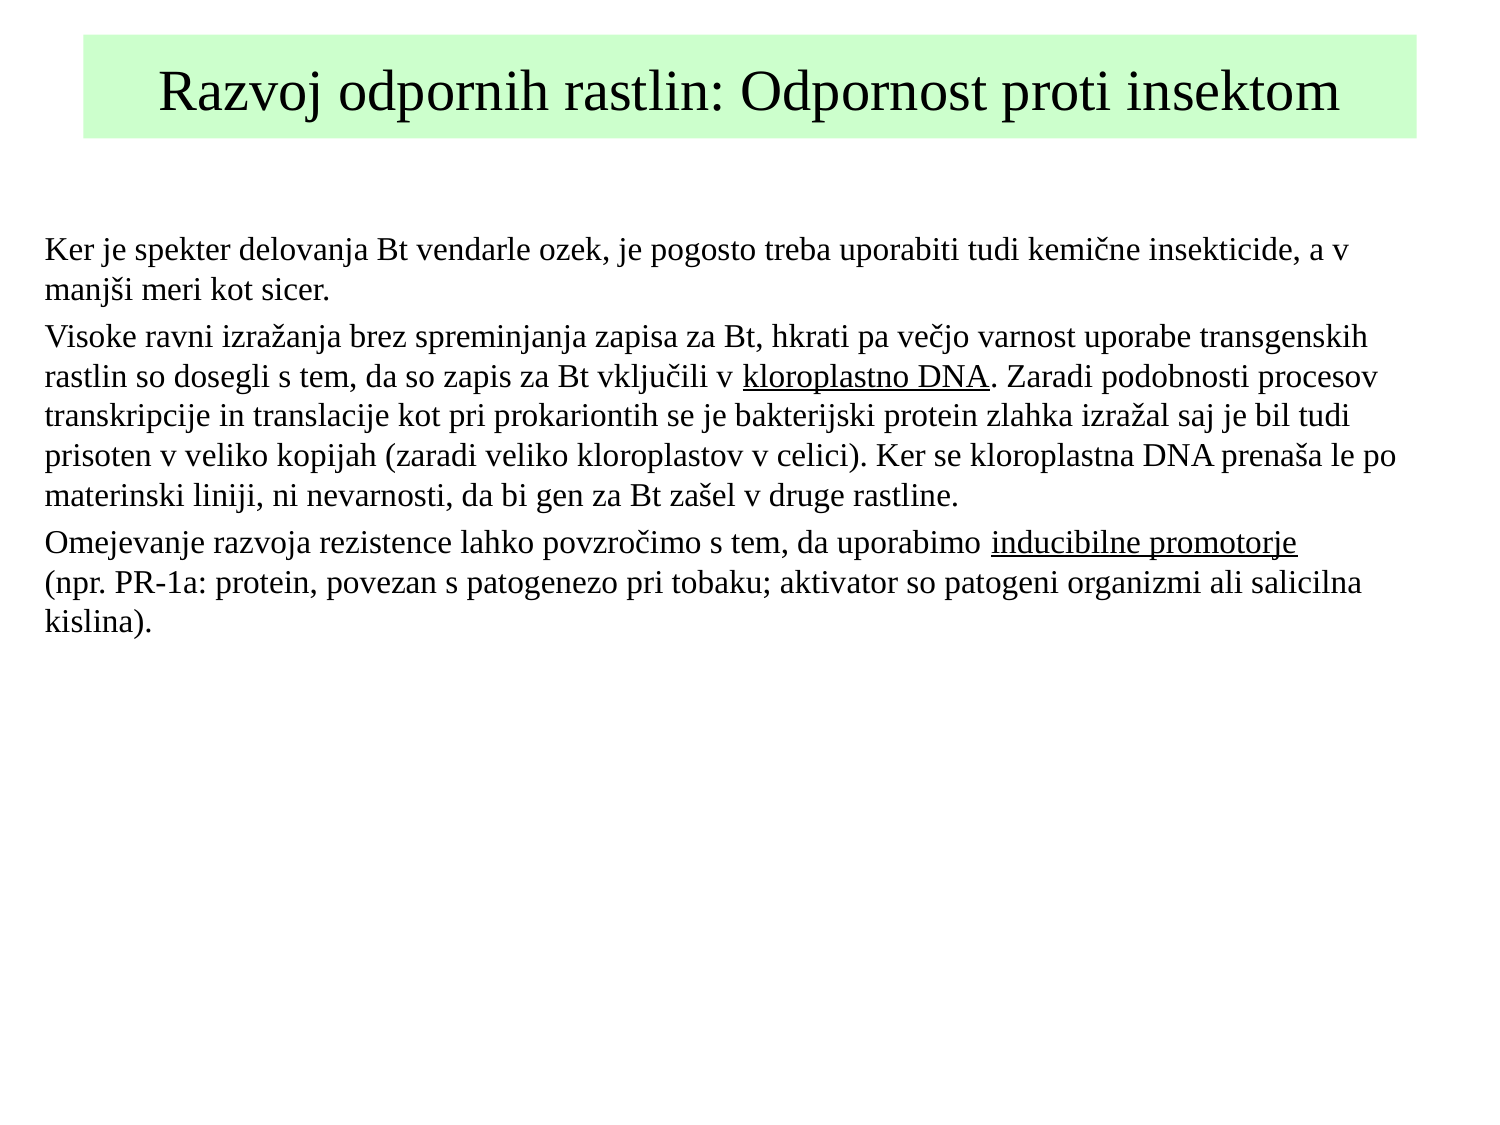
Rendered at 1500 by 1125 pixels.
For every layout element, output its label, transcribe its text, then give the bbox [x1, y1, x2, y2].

list Ker je spekter delovanja Bt vendarle ozek, je pogosto treba uporabiti tudi kemične insekticide, a v manjši meri kot sicer. Visoke ravni izražanja brez spreminjanja zapisa za Bt, hkrati pa večjo varnost uporabe transgenskih rastlin so dosegli s tem, da so zapis za Bt vključili v kloroplastno DNA. Zaradi podobnosti procesov transkripcije in translacije kot pri prokariontih se je bakterijski protein zlahka izražal saj je bil tudi prisoten v veliko kopijah (zaradi veliko kloroplastov v celici). Ker se kloroplastna DNA prenaša le po materinski liniji, ni nevarnosti, da bi gen za Bt zašel v druge rastline. Omejevanje razvoja rezistence lahko povzročimo s tem, da uporabimo inducibilne promotorje (npr. PR-1a: protein, povezan s patogenezo pri tobaku; aktivator so patogeni organizmi ali salicilna kislina). [29, 220, 1450, 1082]
title Razvoj odpornih rastlin: Odpornost proti insektom [83, 34, 1417, 139]
